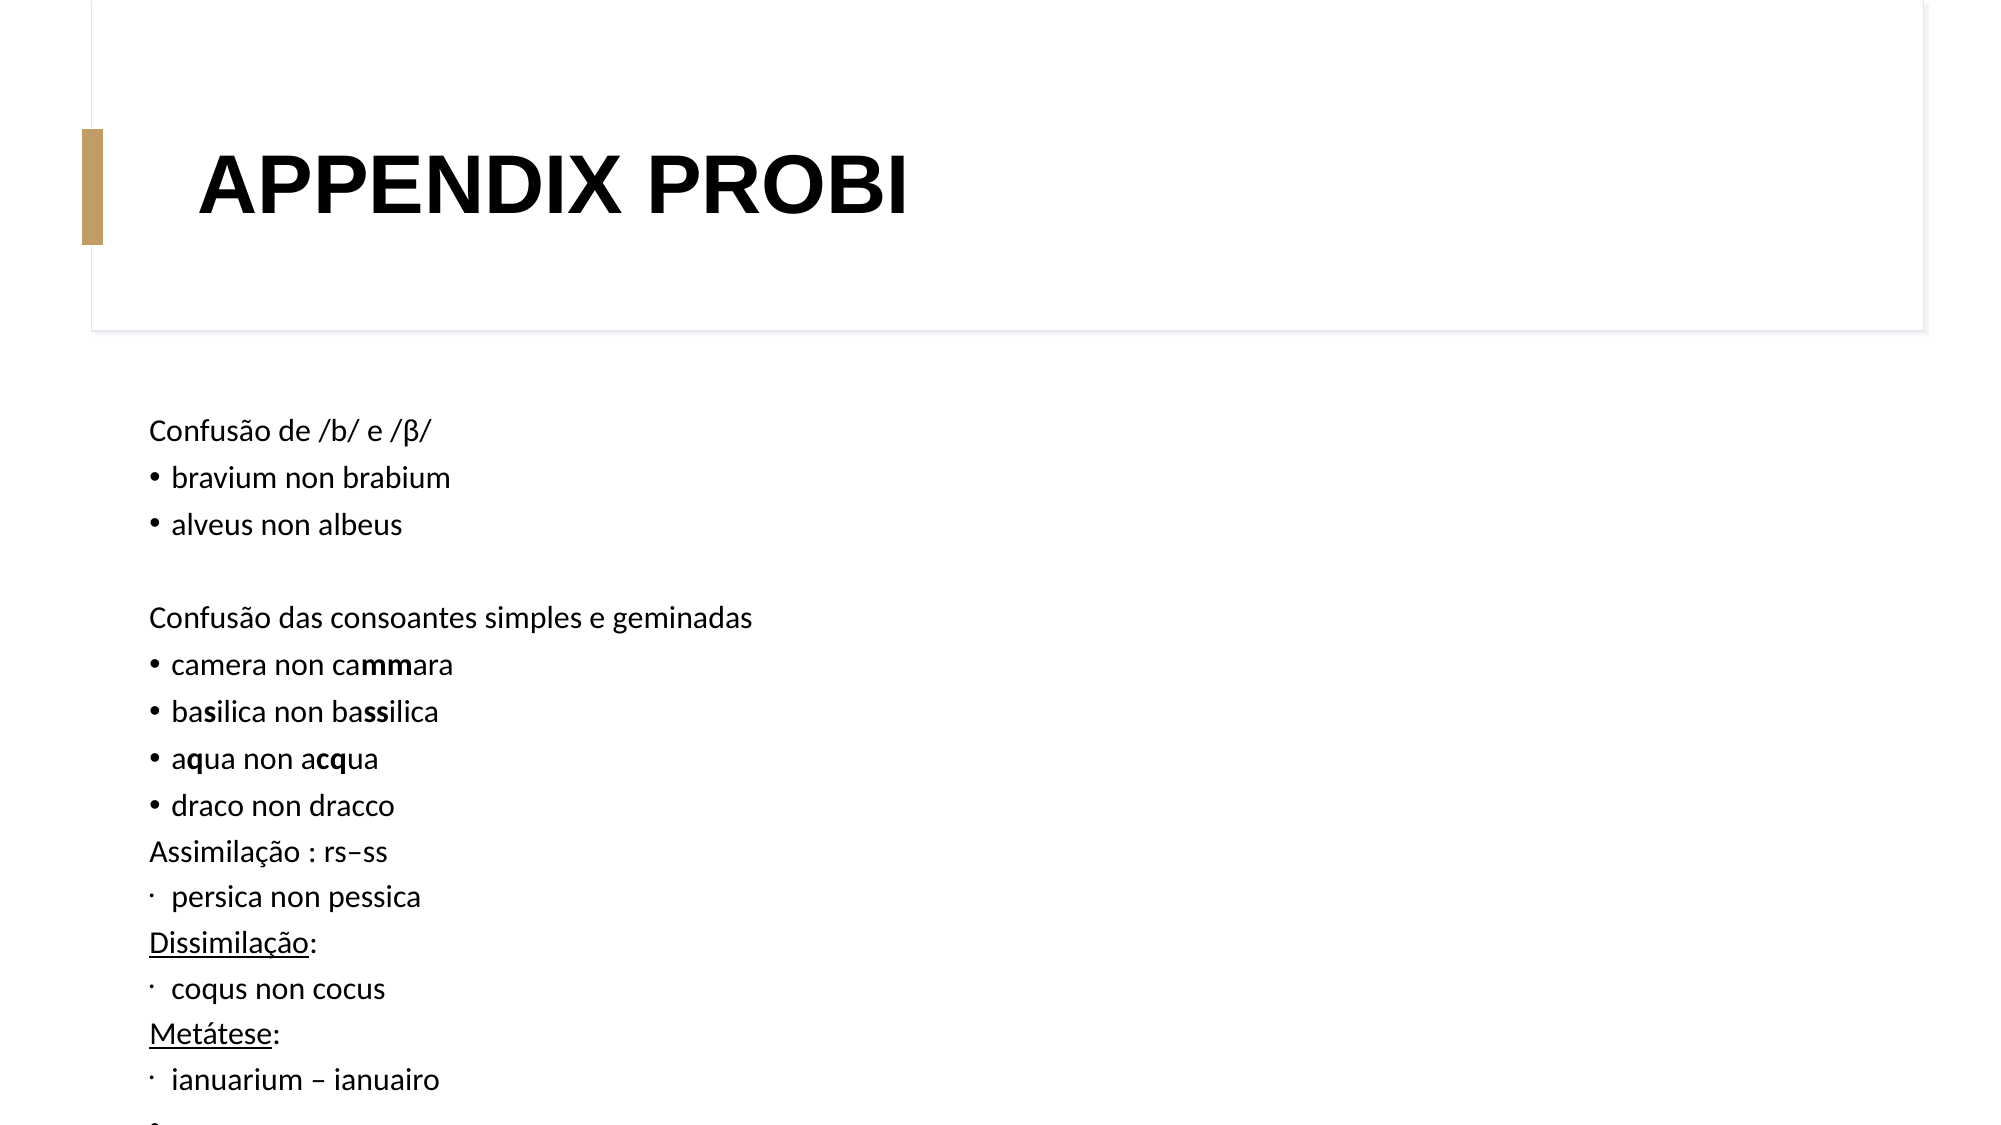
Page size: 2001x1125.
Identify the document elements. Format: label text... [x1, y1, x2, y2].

title APPENDIX PROBI [183, 90, 1852, 284]
list Confusão de /b/ e /β/ bravium non brabium alveus non albeus Confusão das consoantes simples e geminadas camera non cammara basilica non bassilica aqua non acqua draco non dracco Assimilação : rs – ss persica non pessica Dissimilação: coqus non cocus Metátese: ianuarium – ianuairo [134, 406, 1852, 1109]
